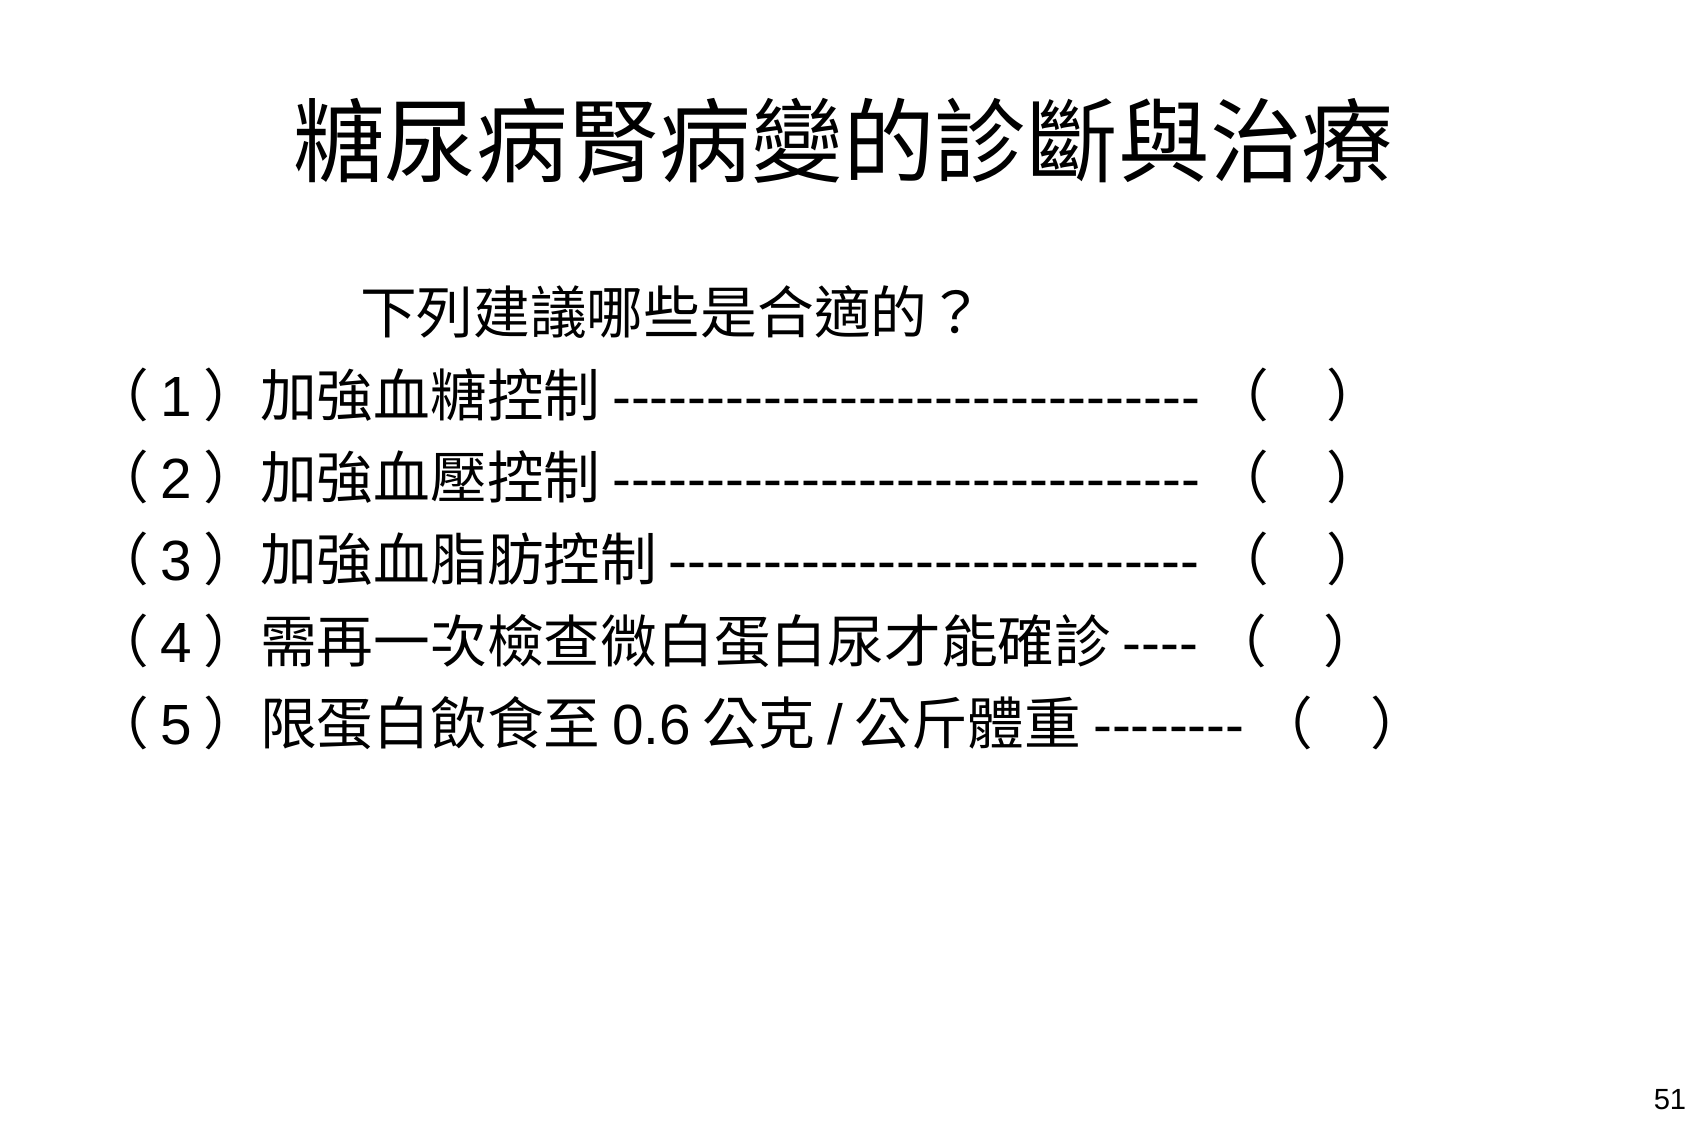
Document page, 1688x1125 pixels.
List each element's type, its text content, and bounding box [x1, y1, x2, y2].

title 糖尿病腎病變的診斷與治療 [84, 45, 1604, 233]
list 下列建議哪些是合適的？ （1）加強血糖控制-------------------------------（ ） （2）加強血壓控制-------------------------------（ ） （3）加強血脂肪控制----------------------------（ ） （4）需再一次檢查微白蛋白尿才能確診----（ ） （5）限蛋白飲食至0.6公克/公斤體重--------（ ） [84, 262, 1604, 1005]
